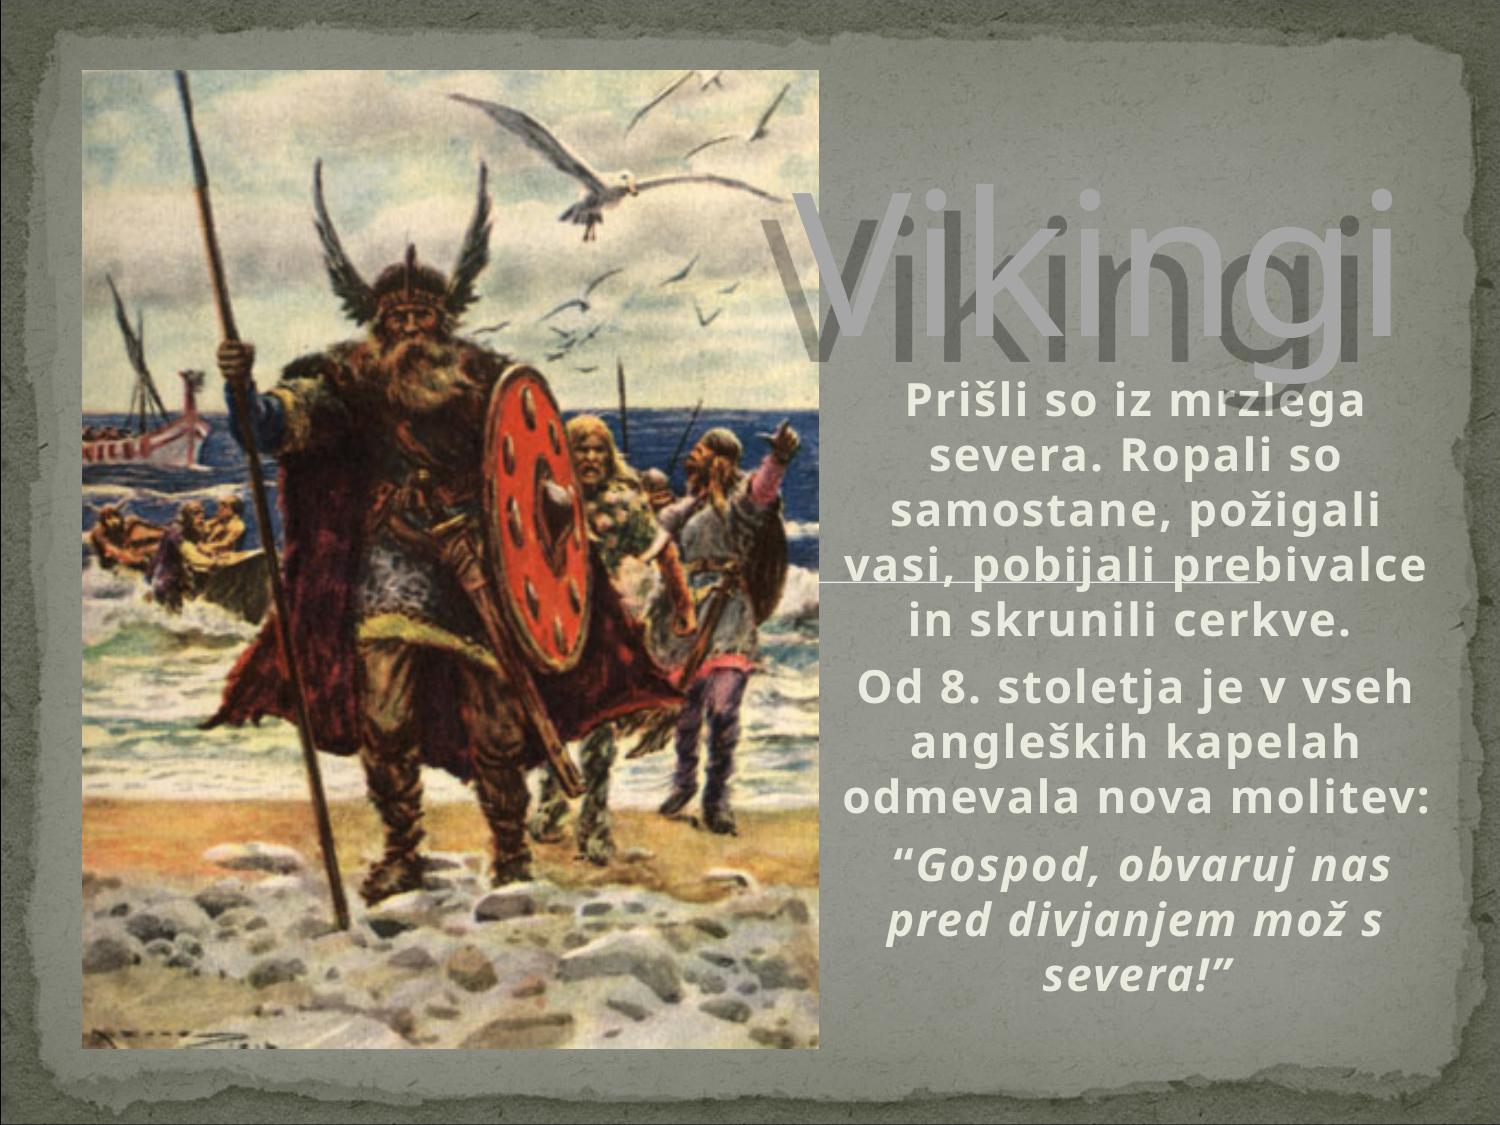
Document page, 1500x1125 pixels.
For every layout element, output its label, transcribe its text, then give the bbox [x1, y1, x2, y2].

subtitle Prišli so iz mrzlega severa. Ropali so samostane, požigali vasi, pobijali prebivalce in skrunili cerkve. Od 8. stoletja je v vseh angleških kapelah odmevala nova molitev: “Gospod, obvaruj nas pred divjanjem mož s severa!” Zaman so prosili … [820, 385, 1454, 551]
picture [0, 0, 1500, 1125]
title Vikingi [562, 117, 1473, 385]
